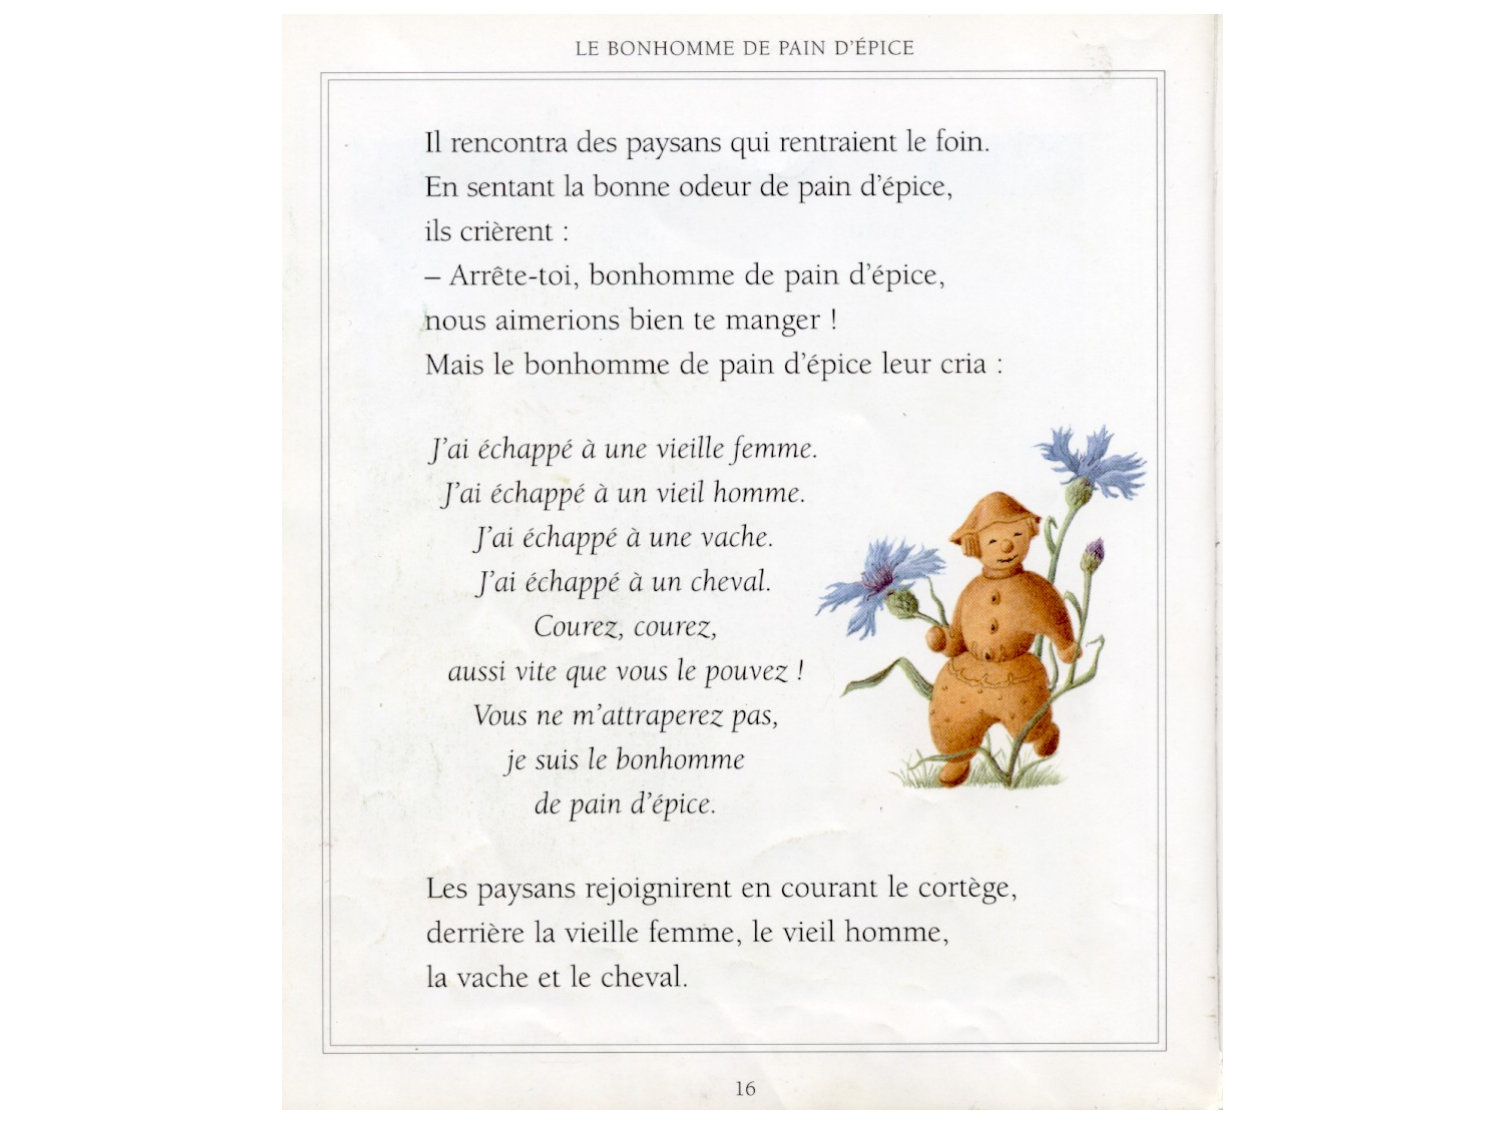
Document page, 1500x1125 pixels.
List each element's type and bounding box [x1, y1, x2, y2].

picture [282, 14, 1223, 1110]
